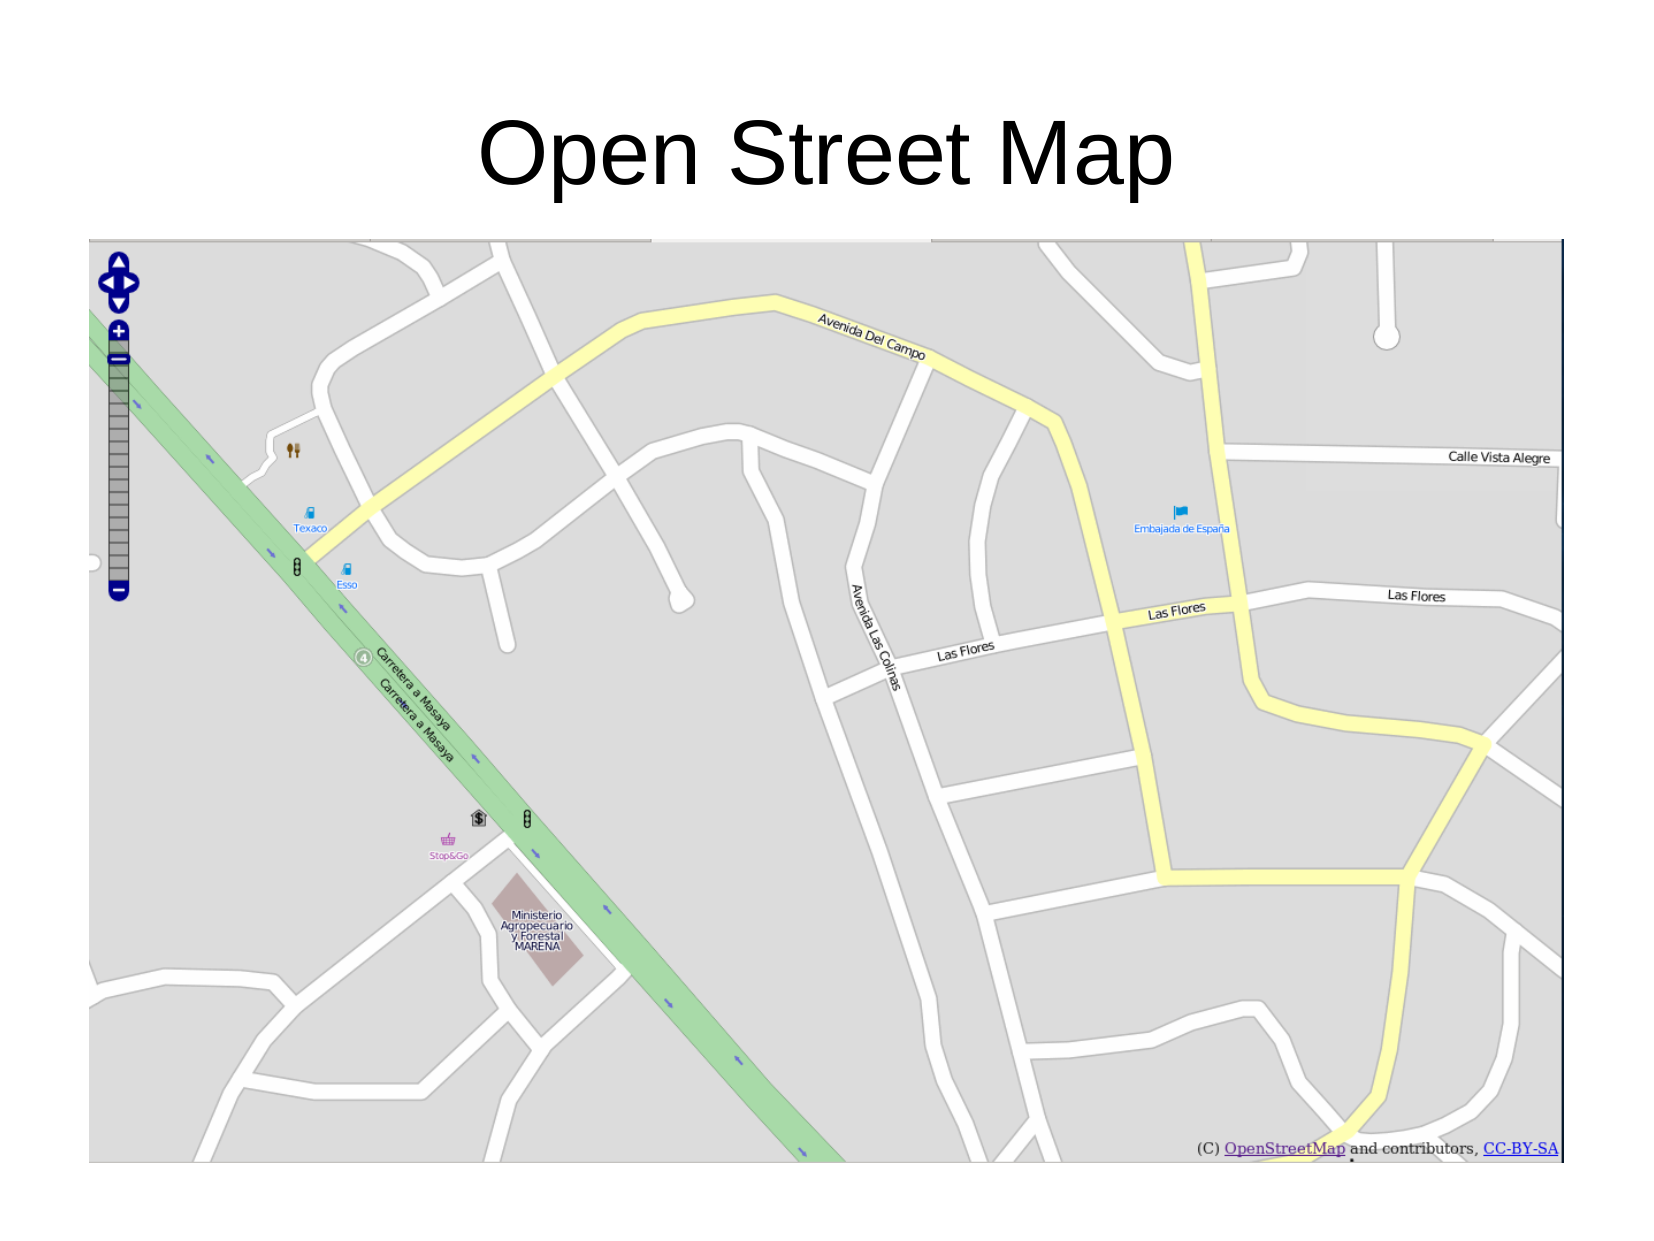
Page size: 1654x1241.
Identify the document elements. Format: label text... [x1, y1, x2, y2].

title Open Street Map [82, 49, 1571, 257]
picture [89, 239, 1564, 1163]
